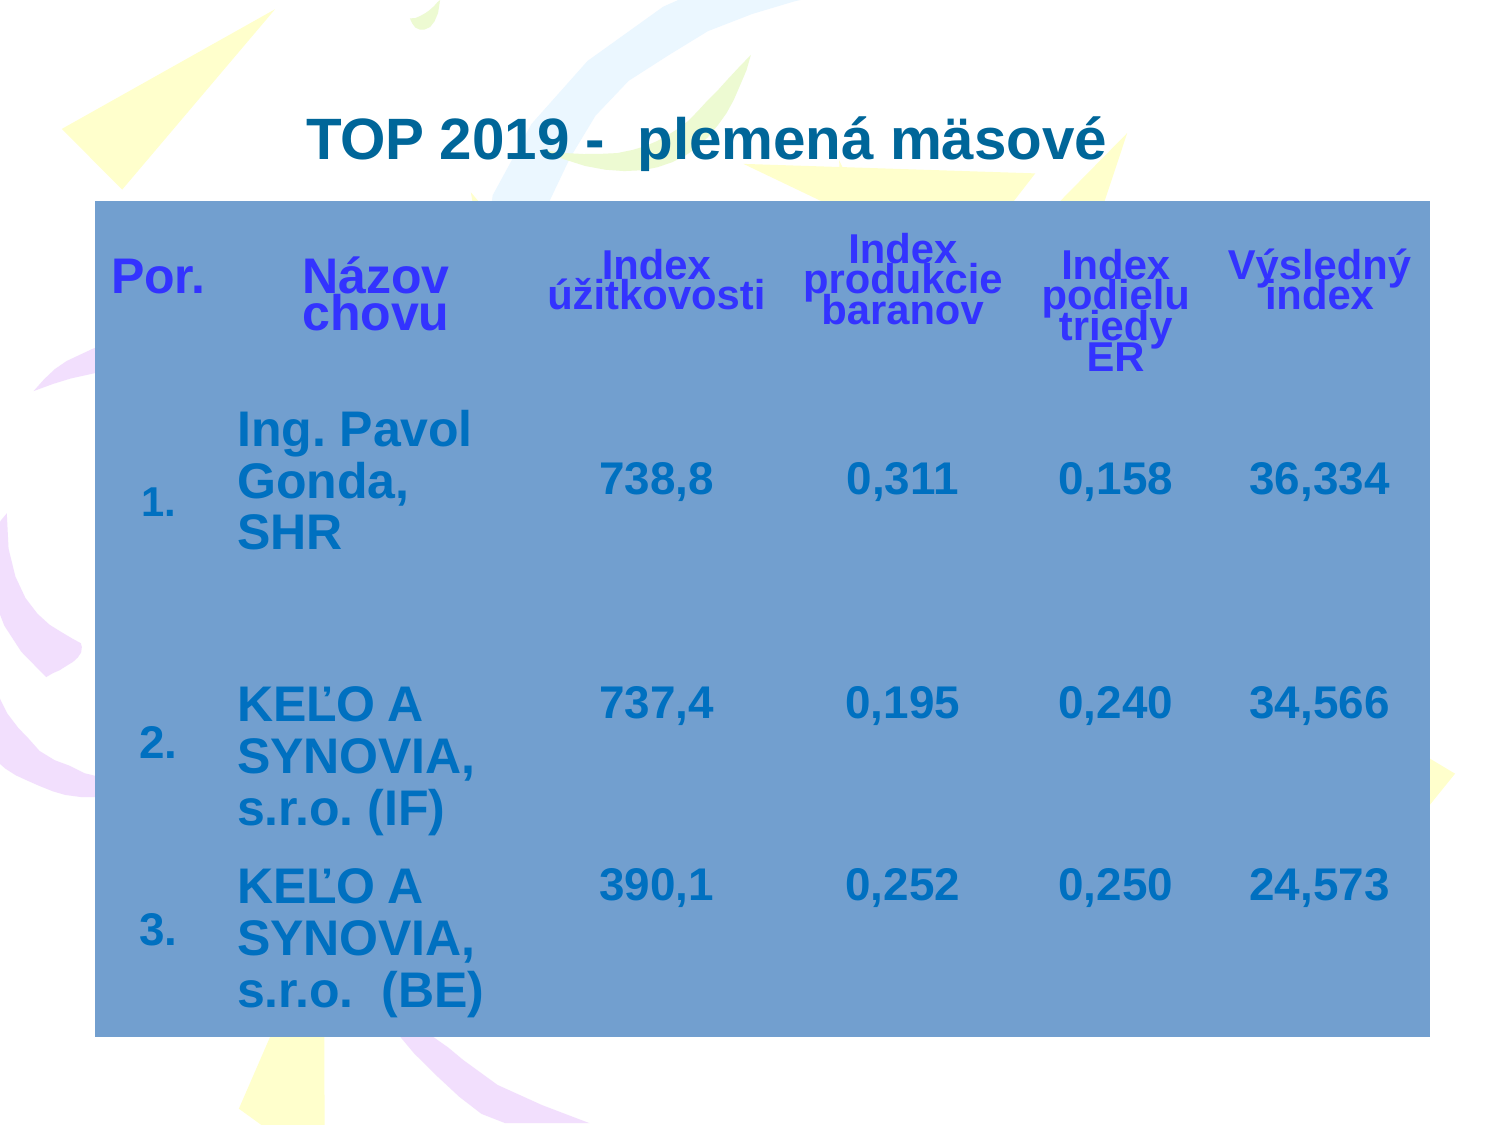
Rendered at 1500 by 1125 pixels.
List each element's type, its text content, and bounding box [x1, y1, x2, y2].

table_cell 0,252 [783, 855, 1022, 1037]
table_cell 0,195 [783, 673, 1022, 855]
table_cell 36,334 [1209, 398, 1430, 673]
table_header Index produkcie baranov [783, 201, 1022, 398]
table_cell 0,240 [1022, 673, 1209, 855]
table_header Por. [95, 201, 222, 398]
table_cell Ing. Pavol Gonda, SHR [222, 398, 530, 673]
table_header Názov chovu [222, 201, 530, 398]
table_header Index podielu triedy ER [1022, 201, 1209, 398]
table_cell 24,573 [1209, 855, 1430, 1037]
table_header Index úžitkovosti [530, 201, 783, 398]
table_cell 1. [95, 398, 222, 673]
table_cell 0,158 [1022, 398, 1209, 673]
table_cell 34,566 [1209, 673, 1430, 855]
table_cell 737,4 [530, 673, 783, 855]
table_header Výsledný index [1209, 201, 1430, 398]
text_box TOP 2019 - plemená mäsové [210, 93, 1204, 201]
table_cell KEĽO A SYNOVIA, s.r.o. (IF) [222, 673, 530, 855]
table_cell 390,1 [530, 855, 783, 1037]
table_cell KEĽO A SYNOVIA, s.r.o. (BE) [222, 855, 530, 1037]
table_cell 2. [95, 673, 222, 855]
table_cell 738,8 [530, 398, 783, 673]
table_cell 0,311 [783, 398, 1022, 673]
table_cell 0,250 [1022, 855, 1209, 1037]
table_cell 3. [95, 855, 222, 1037]
